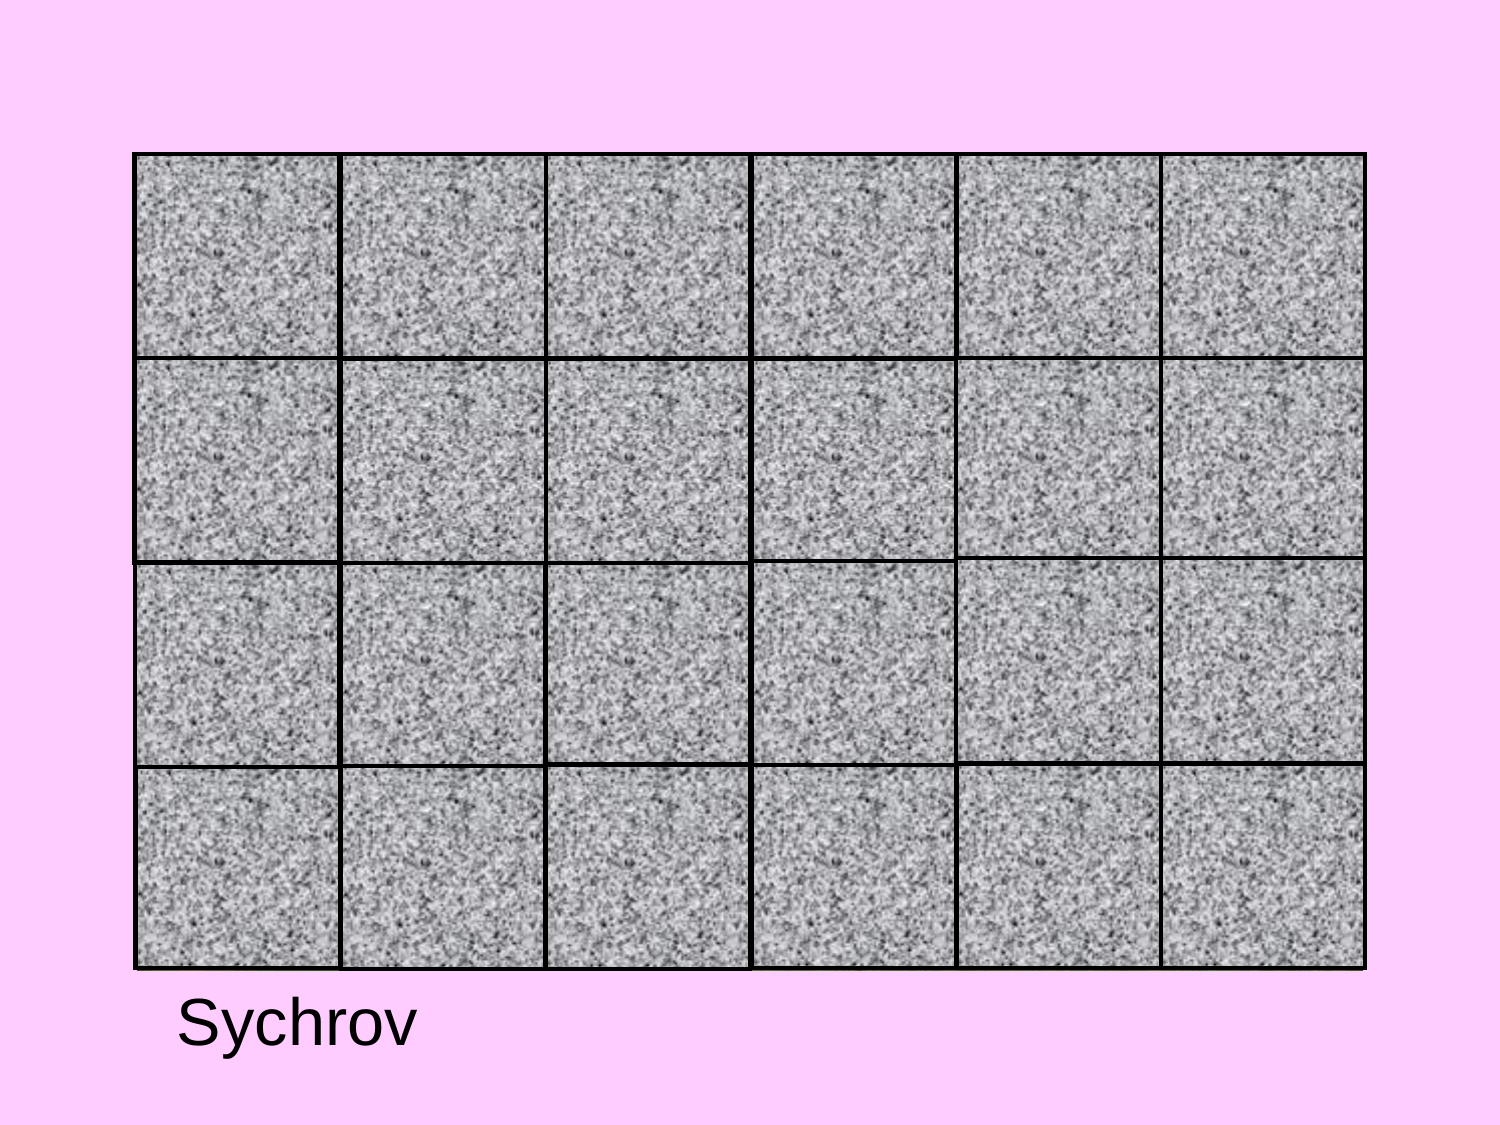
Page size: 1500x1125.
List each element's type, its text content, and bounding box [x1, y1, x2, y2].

text_box [134, 153, 340, 969]
picture [137, 154, 1363, 971]
text_box [752, 153, 1366, 969]
text_box Sychrov [161, 971, 957, 1067]
text_box [341, 153, 751, 970]
